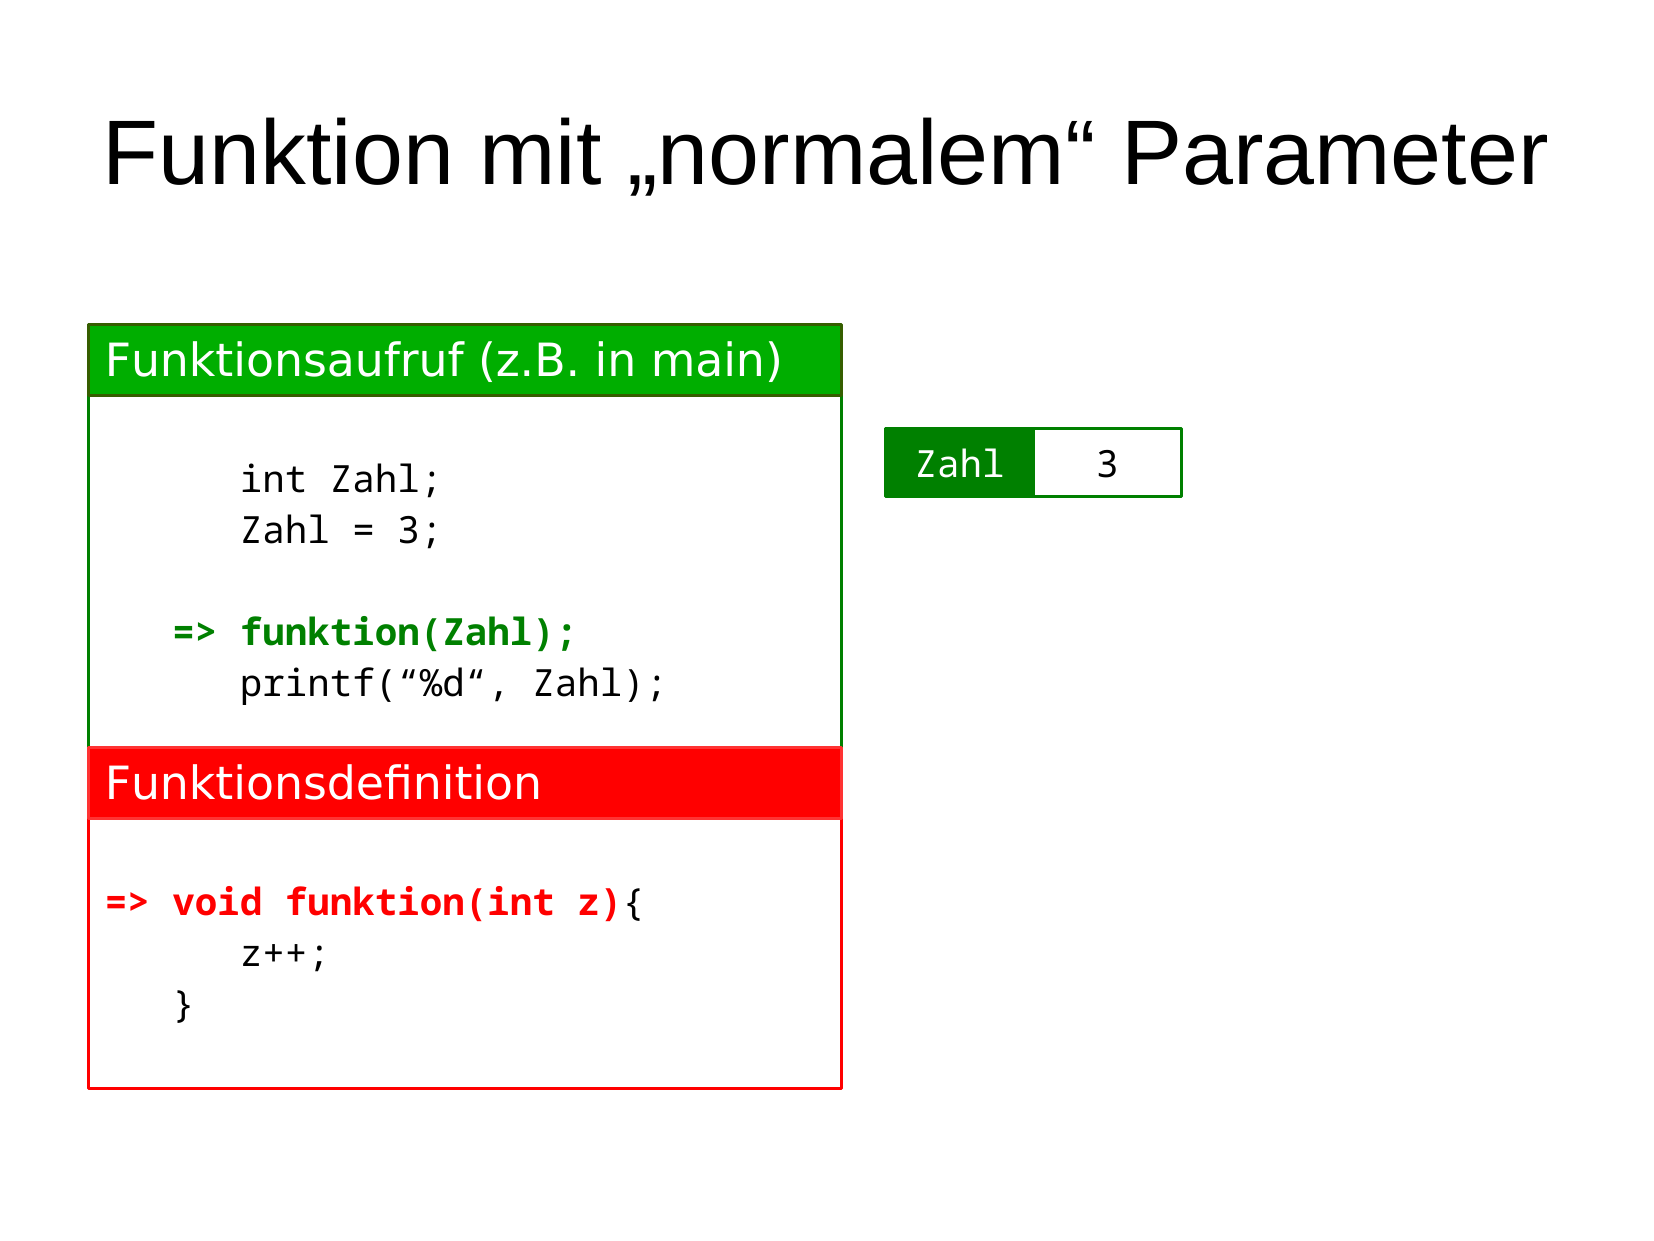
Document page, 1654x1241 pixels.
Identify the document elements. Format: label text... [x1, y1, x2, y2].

text_box Zahl [885, 428, 1032, 490]
title Funktion mit „normalem“ Parameter [82, 49, 1571, 257]
text_box Funktionsdefinition [88, 747, 842, 819]
text_box int Zahl; Zahl = 3; => funktion(Zahl); printf(“%d“, Zahl); [88, 397, 842, 716]
text_box Funktionsaufruf (z.B. in main) [88, 324, 842, 396]
text_box 3 [1033, 428, 1182, 490]
text_box => void funktion(int z){ z++; } [88, 820, 842, 1052]
